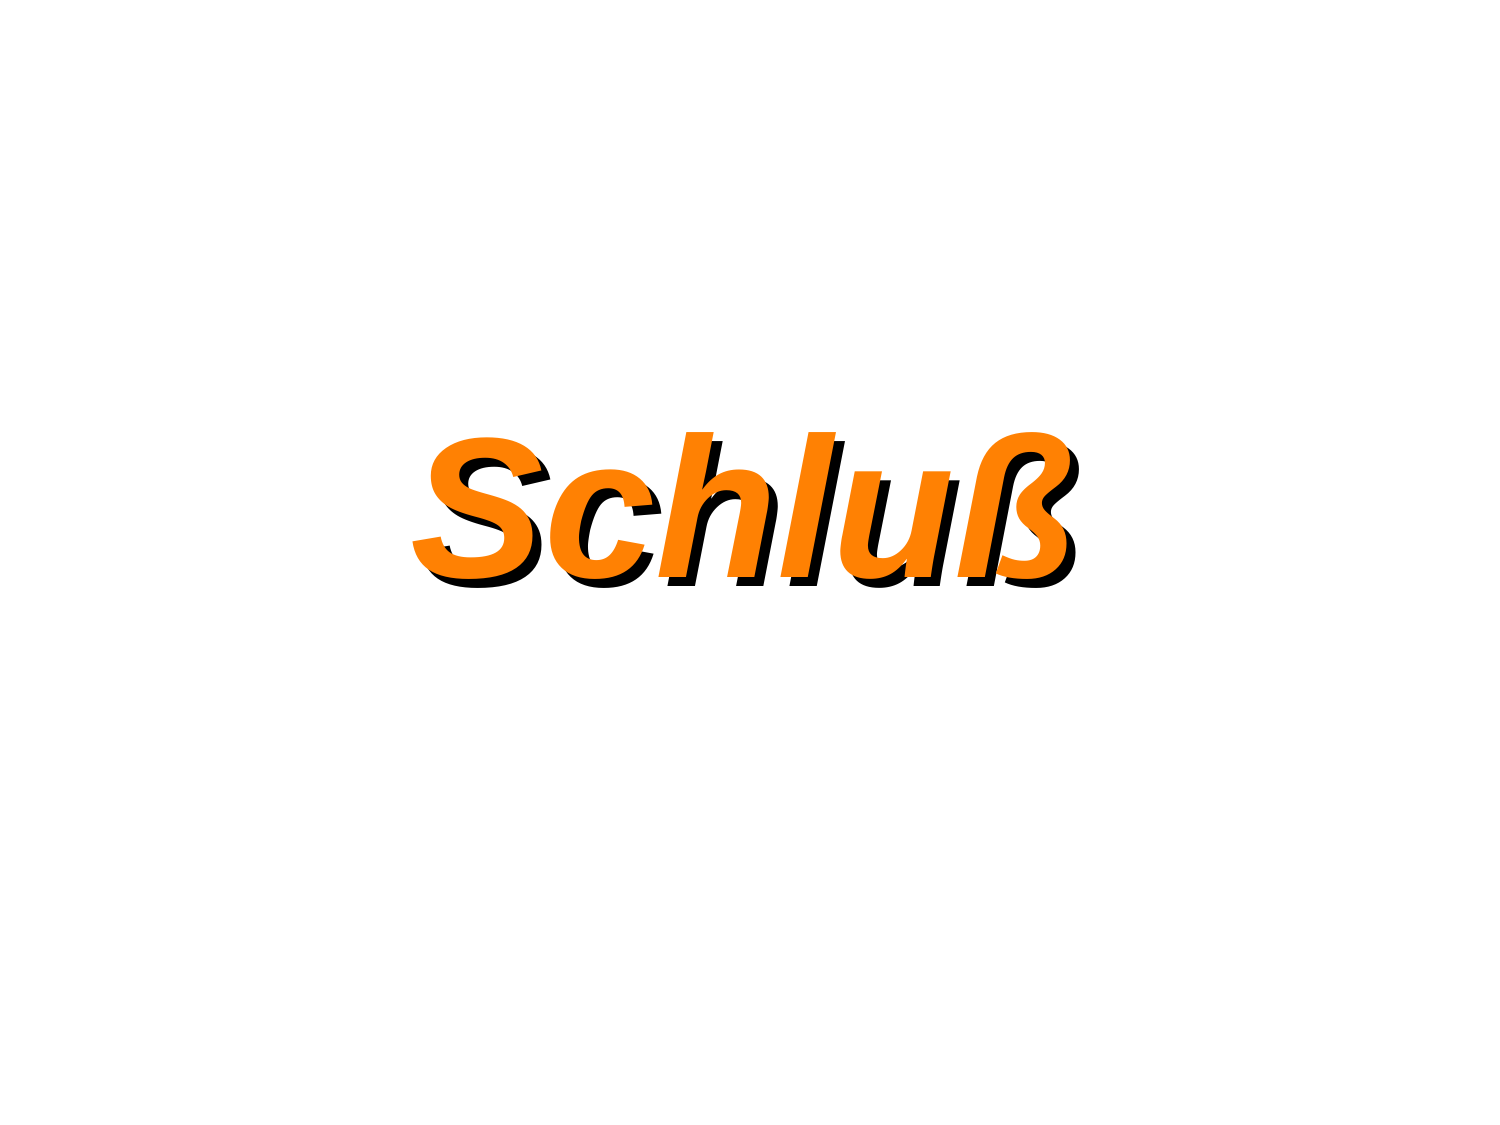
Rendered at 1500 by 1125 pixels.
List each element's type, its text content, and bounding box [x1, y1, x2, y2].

title Schluß [29, 314, 1459, 681]
